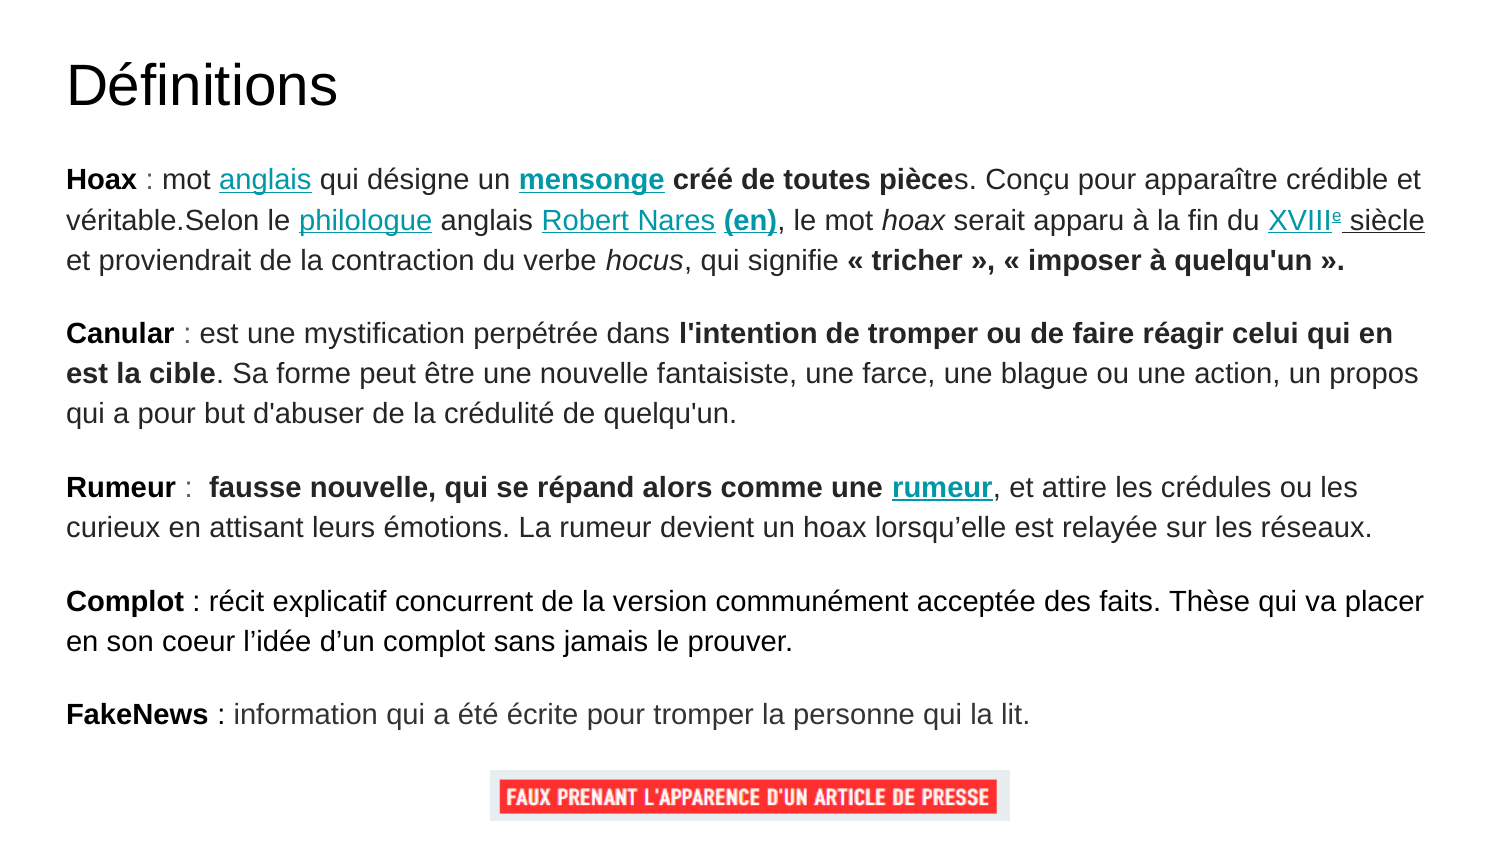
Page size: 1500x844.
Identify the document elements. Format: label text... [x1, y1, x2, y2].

picture [490, 770, 1010, 821]
title Définitions [51, 32, 1449, 127]
list Hoax : mot anglais qui désigne un mensonge créé de toutes pièces. Conçu pour apparaître crédible et véritable.Selon le philologue anglais Robert Nares (en), le mot hoax serait apparu à la fin du xviiie siècle et proviendrait de la contraction du verbe hocus, qui signifie « tricher », « imposer à quelqu'un ». Canular : est une mystification perpétrée dans l'intention de tromper ou de faire réagir celui qui en est la cible. Sa forme peut être une nouvelle fantaisiste, une farce, une blague ou une action, un propos qui a pour but d'abuser de la crédulité de quelqu'un. Rumeur : fausse nouvelle, qui se répand alors comme une rumeur, et attire les crédules ou les curieux en attisant leurs émotions. La rumeur devient un hoax lorsqu’elle est relayée sur les réseaux. Complot : récit explicatif concurrent de la version communément acceptée des faits. Thèse qui va placer en son coeur l’idée d’un complot sans jamais le prouver. FakeNews : information qui a été écrite pour tromper la personne qui la lit. [51, 140, 1449, 771]
